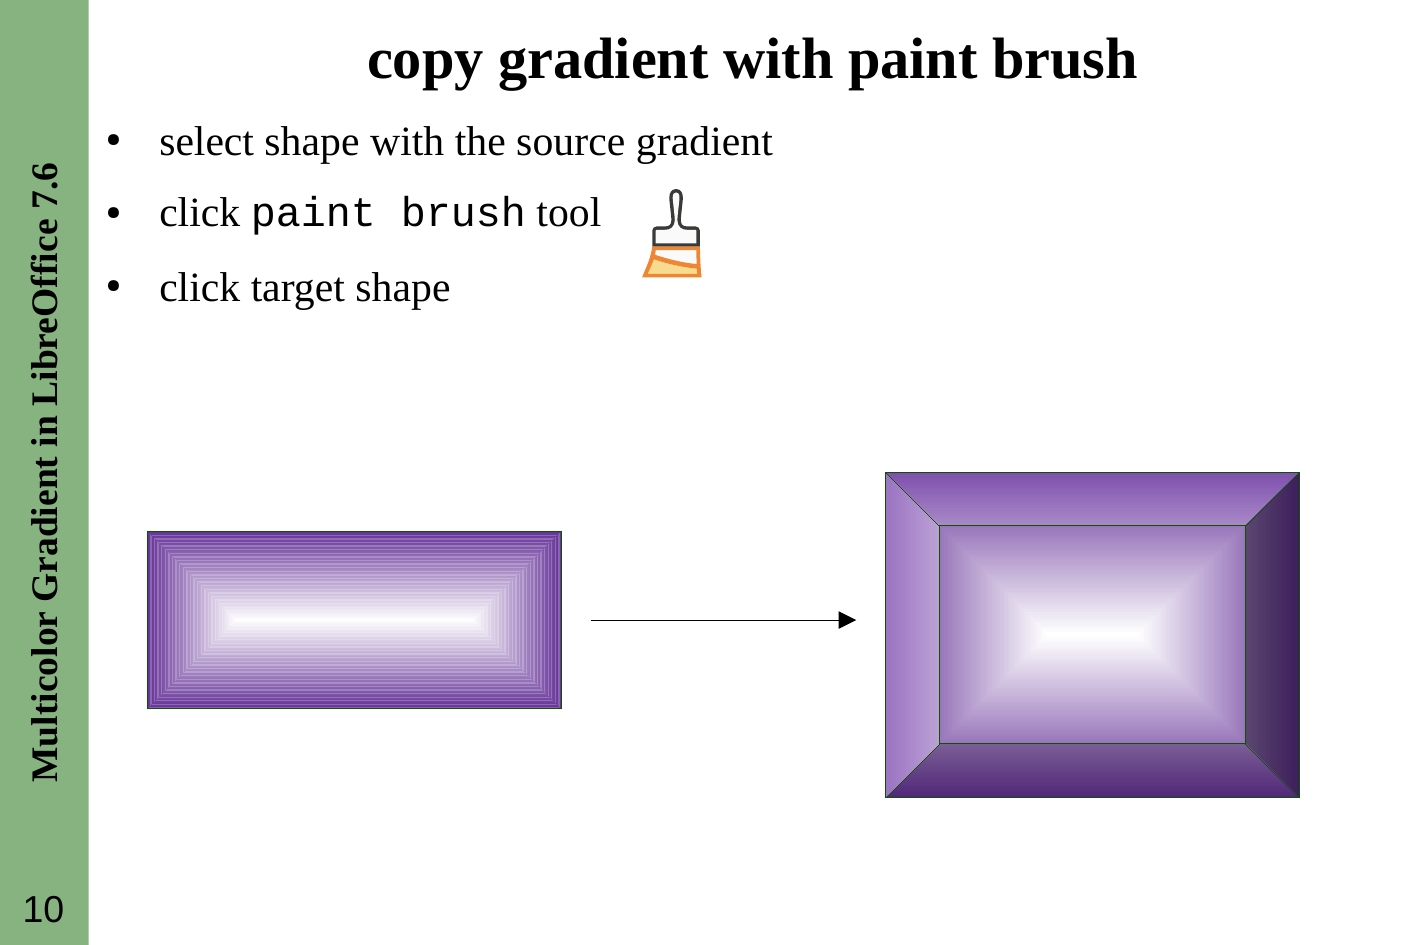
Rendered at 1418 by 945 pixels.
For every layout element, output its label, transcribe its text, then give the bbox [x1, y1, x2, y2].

picture [620, 177, 733, 290]
text_box [887, 472, 1300, 798]
text_box [147, 531, 562, 709]
title copy gradient with paint brush [88, 0, 1418, 119]
list select shape with the source gradient click paint brush tool click target shape [88, 118, 798, 355]
